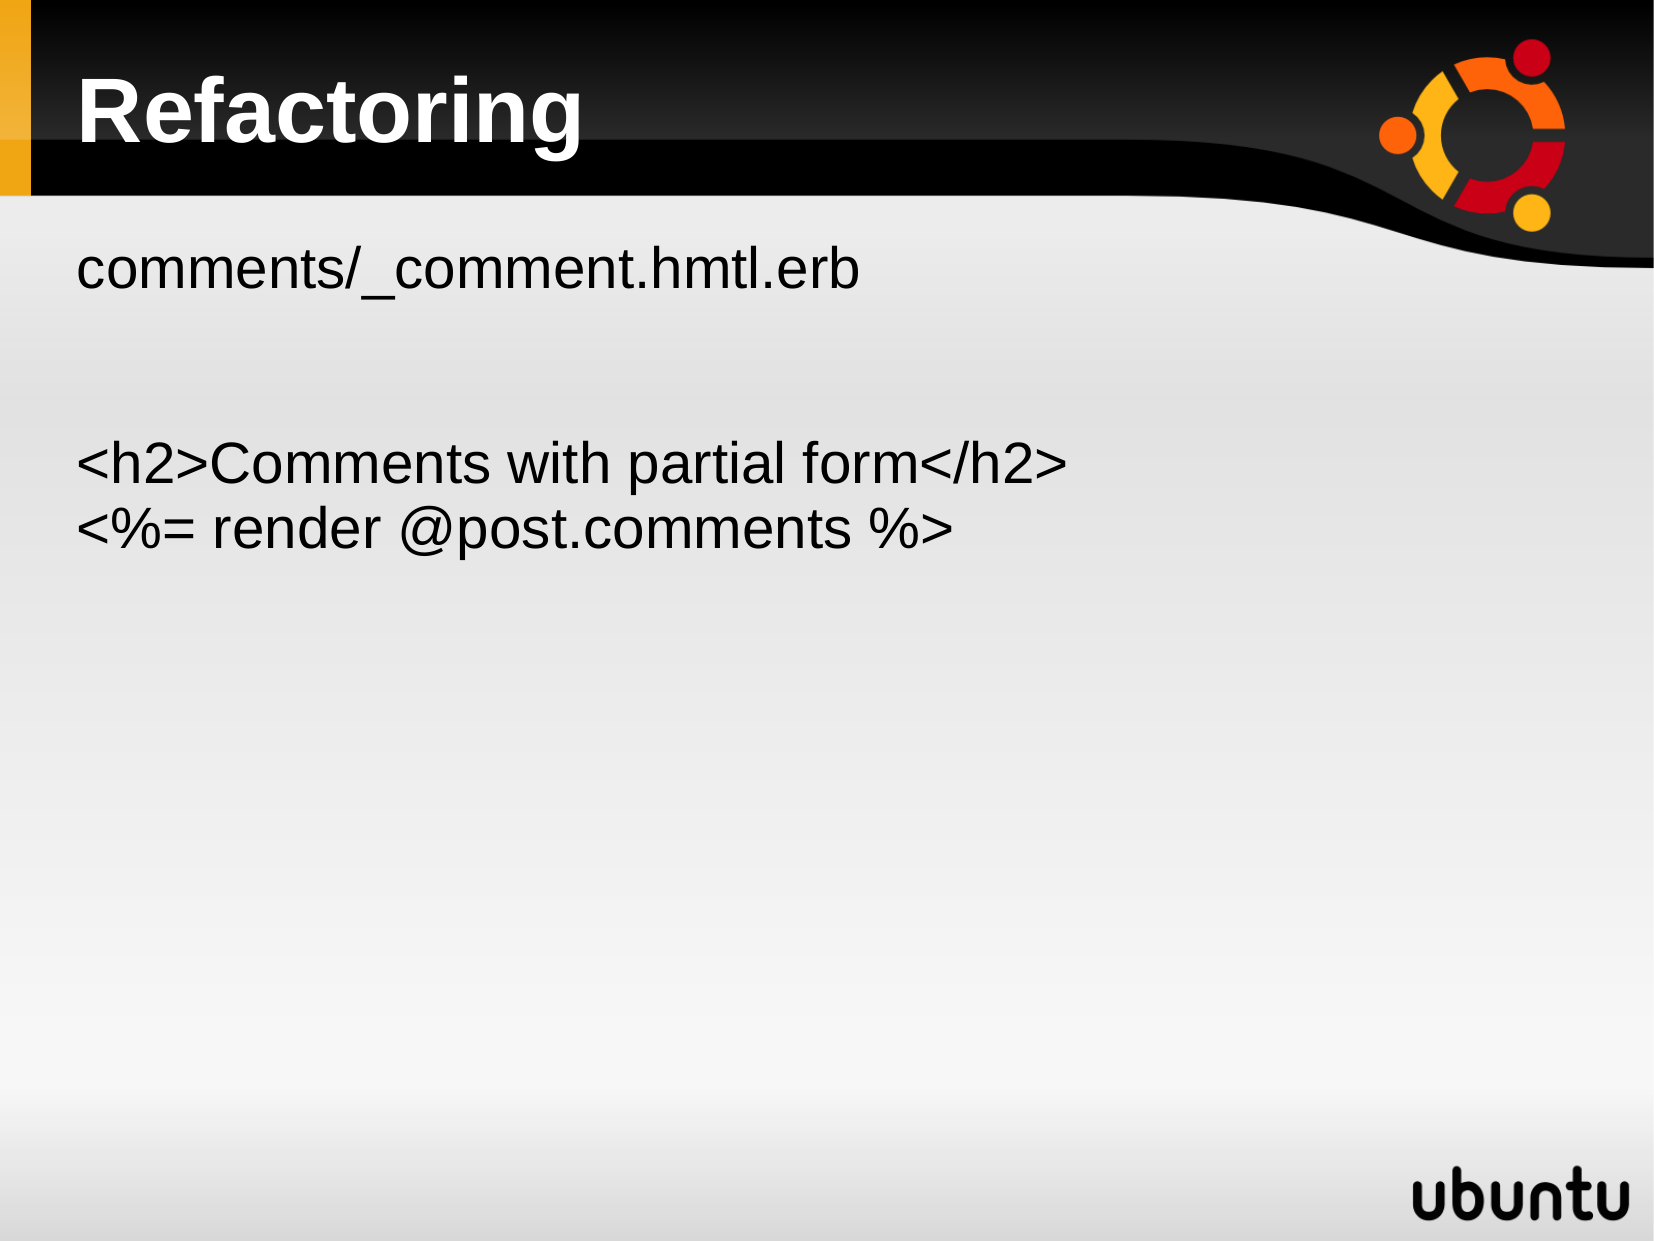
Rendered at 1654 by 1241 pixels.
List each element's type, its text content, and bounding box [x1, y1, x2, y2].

list comments/_comment.hmtl.erb <h2>Comments with partial form</h2> <%= render @post.comments %> [76, 236, 1565, 1040]
title Refactoring [76, 14, 1565, 207]
picture [0, 0, 1654, 1241]
